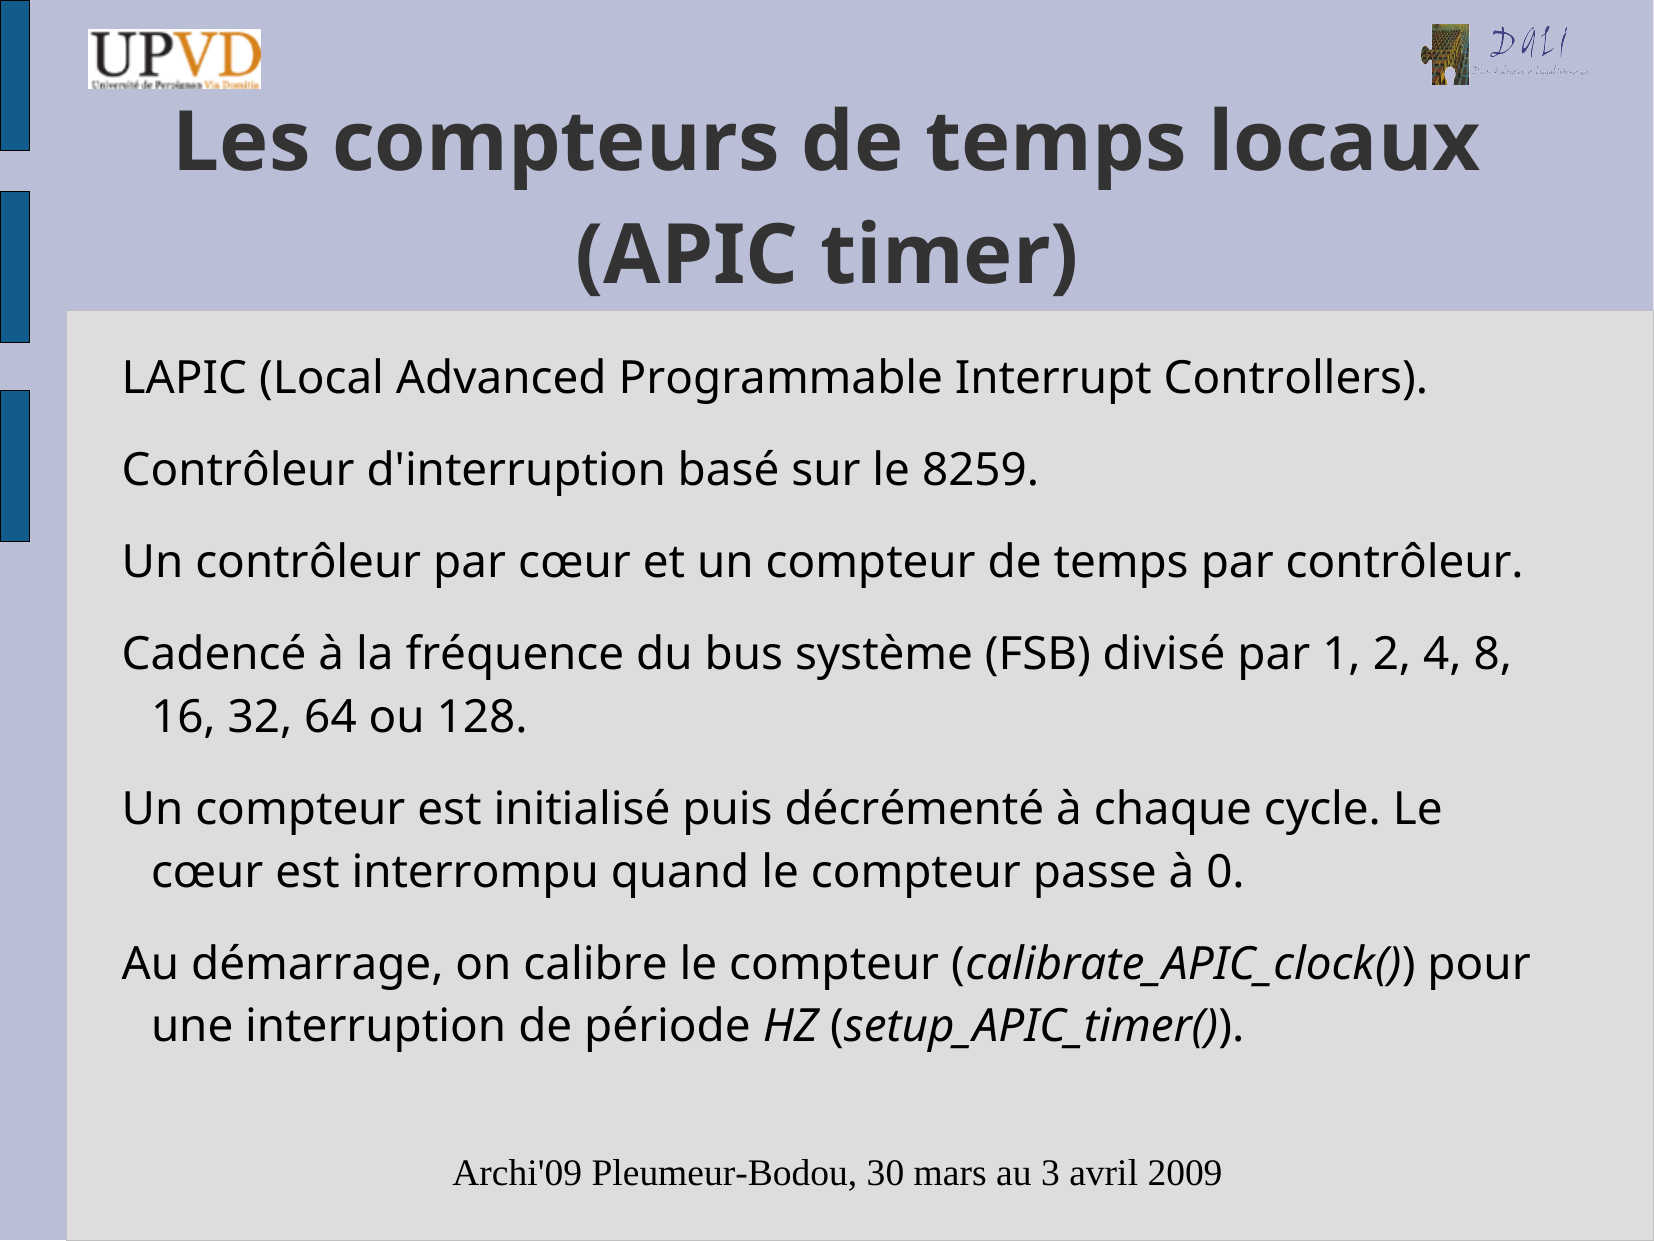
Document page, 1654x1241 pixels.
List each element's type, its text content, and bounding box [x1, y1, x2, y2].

picture [1420, 24, 1593, 85]
list LAPIC (Local Advanced Programmable Interrupt Controllers). Contrôleur d'interruption basé sur le 8259. Un contrôleur par cœur et un compteur de temps par contrôleur. Cadencé à la fréquence du bus système (FSB) divisé par 1, 2, 4, 8, 16, 32, 64 ou 128. Un compteur est initialisé puis décrémenté à chaque cycle. Le cœur est interrompu quand le compteur passe à 0. Au démarrage, on calibre le compteur (calibrate_APIC_clock()) pour une interruption de période HZ (setup_APIC_timer()). [121, 344, 1534, 1127]
text_box Archi'09 Pleumeur-Bodou, 30 mars au 3 avril 2009 [452, 1151, 1226, 1204]
picture [88, 29, 261, 89]
title Les compteurs de temps locaux (APIC timer) [121, 91, 1534, 299]
